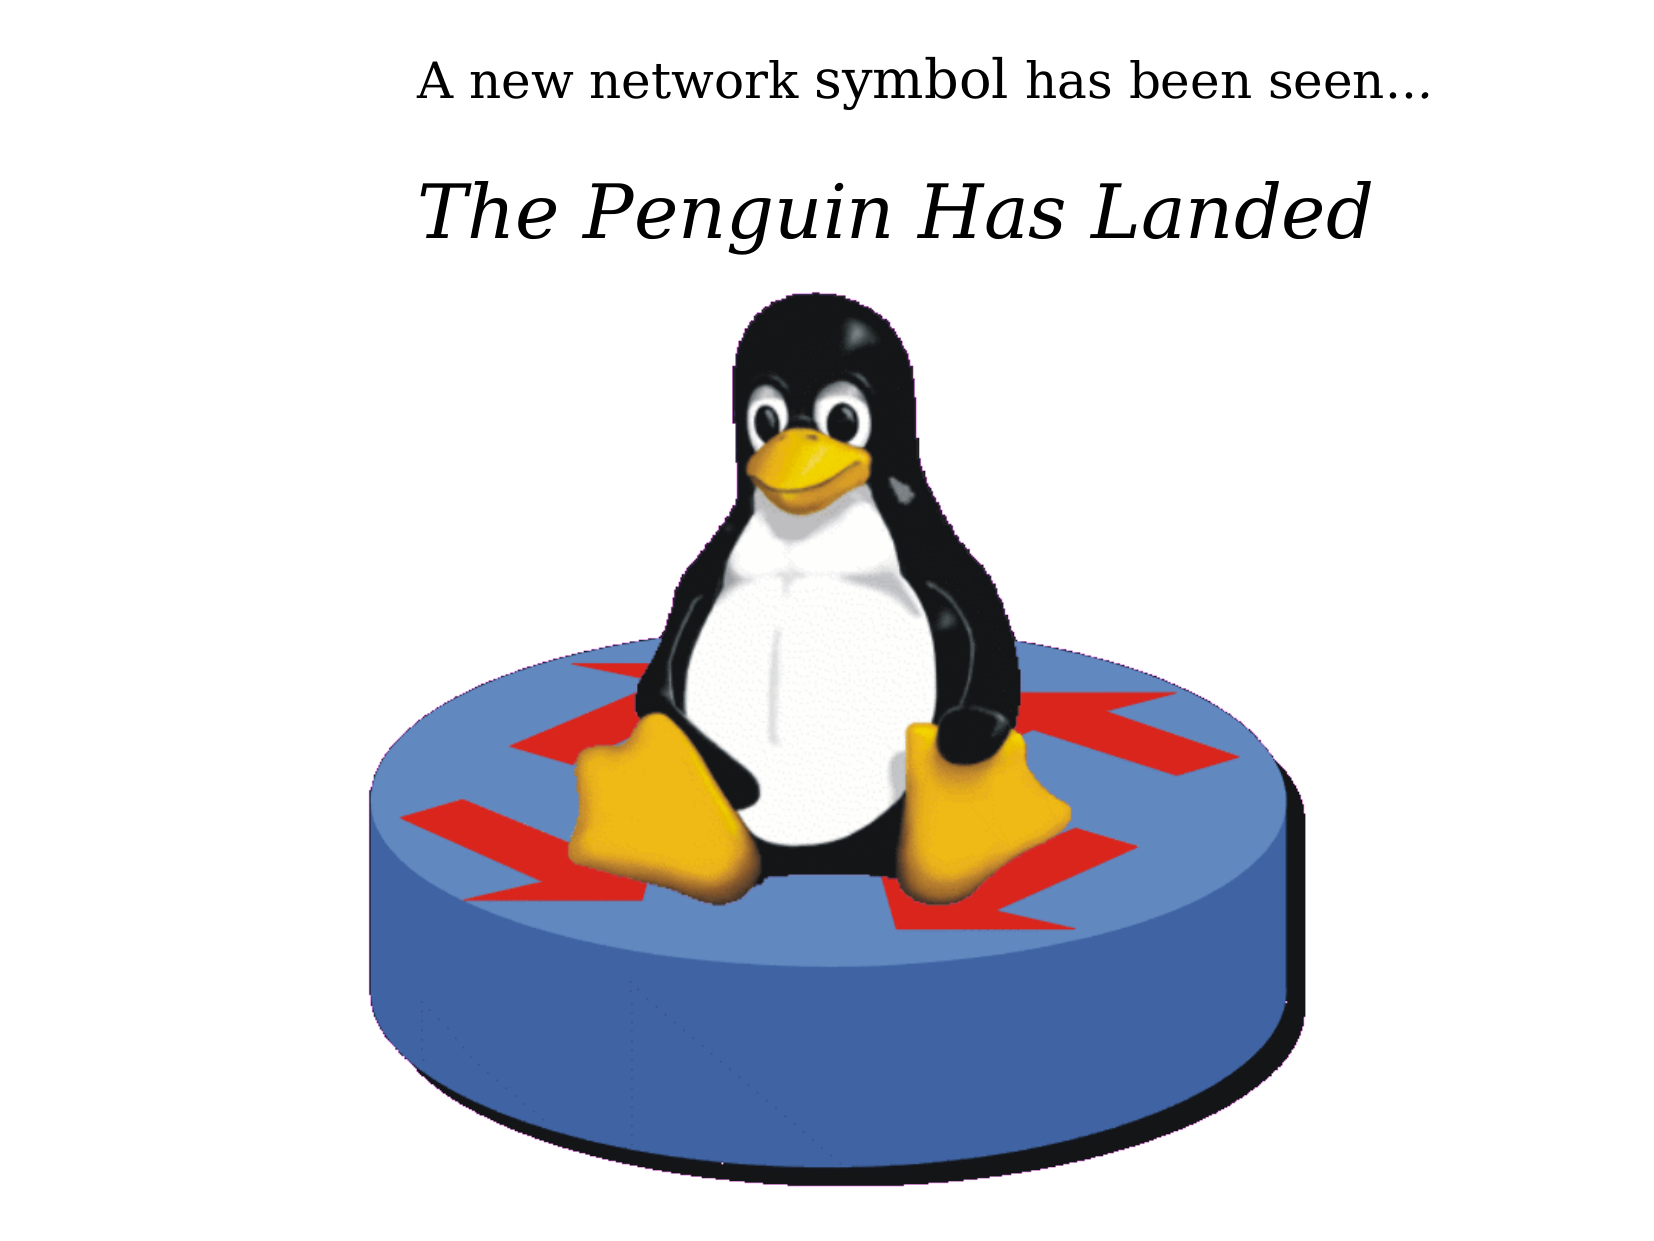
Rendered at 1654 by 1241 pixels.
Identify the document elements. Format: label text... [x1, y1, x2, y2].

text_box A new network symbol has been seen... The Penguin Has Landed [417, 48, 1435, 260]
picture [351, 269, 1318, 1202]
